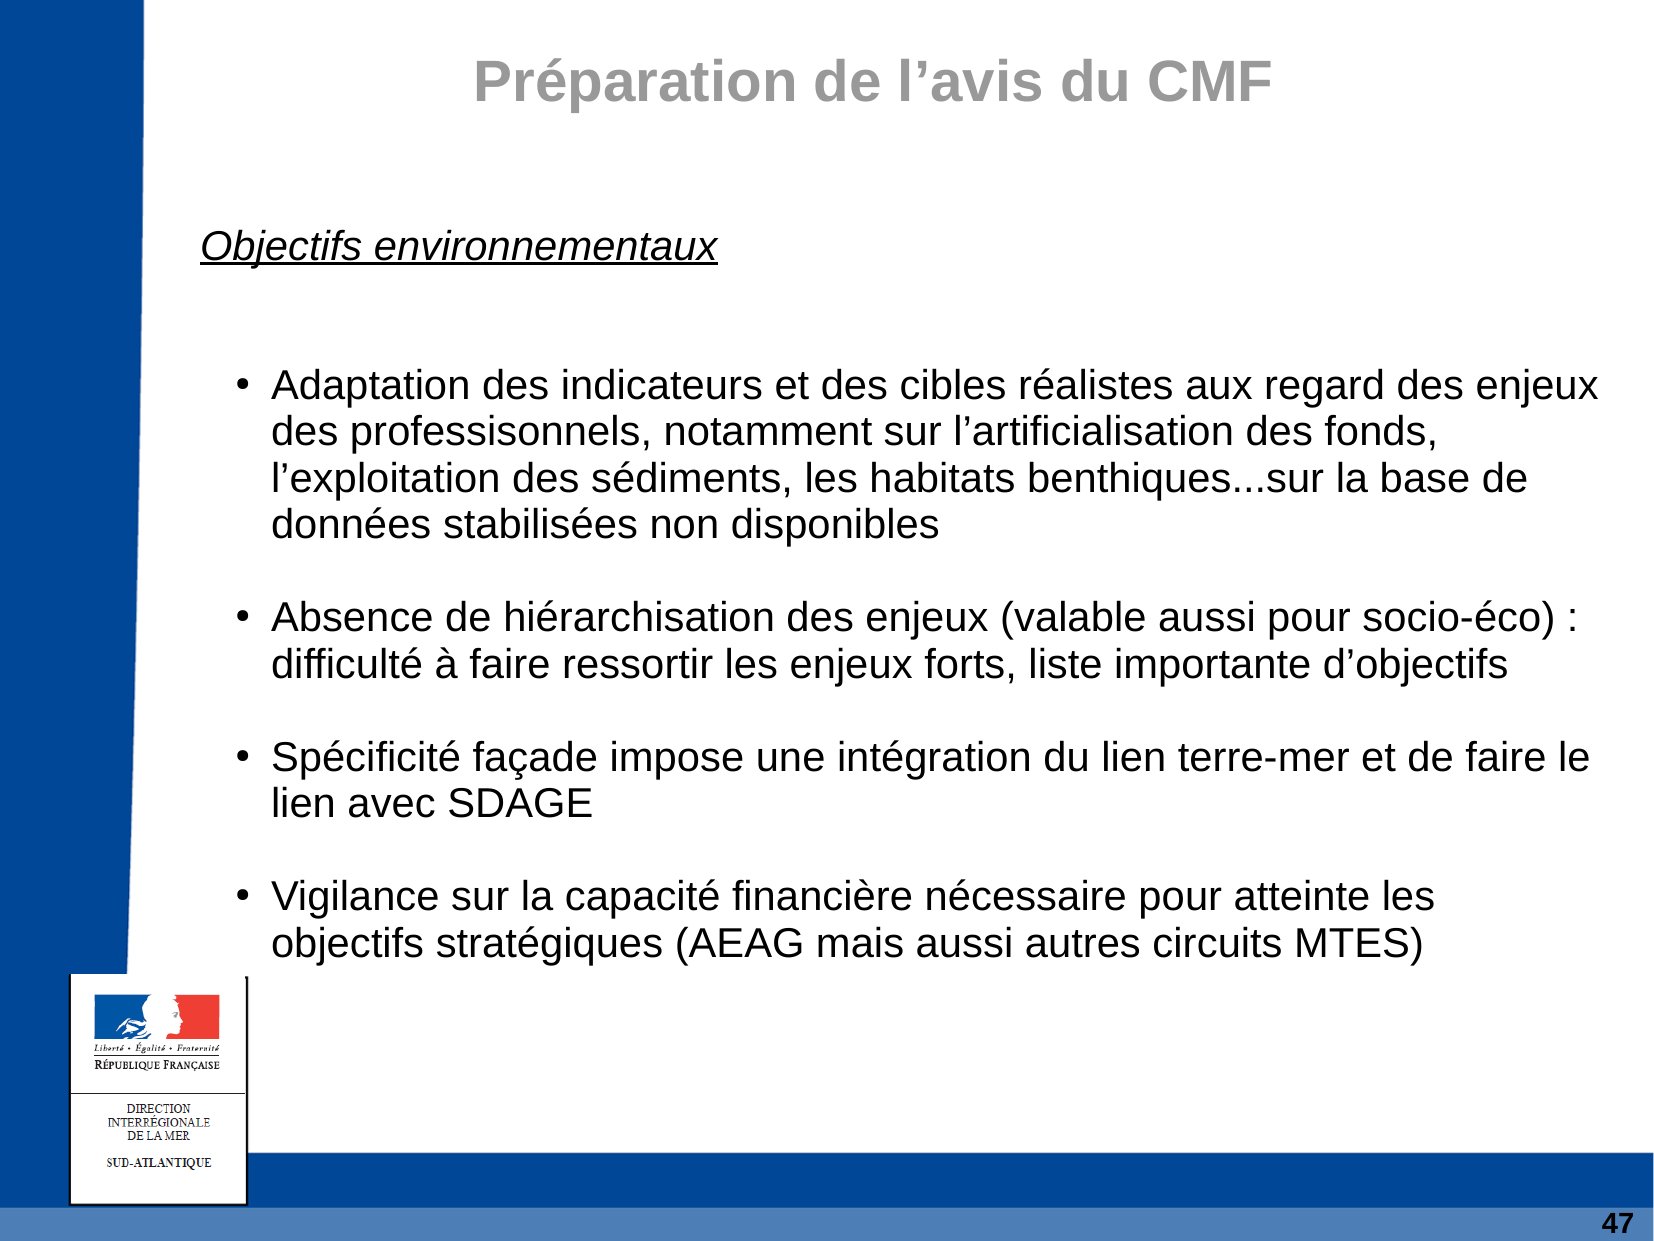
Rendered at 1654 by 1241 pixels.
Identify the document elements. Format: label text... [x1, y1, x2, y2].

text_box Préparation de l’avis du CMF [106, 41, 1642, 189]
text_box Objectifs environnementaux Adaptation des indicateurs et des cibles réalistes aux regard des enjeux des professisonnels, notamment sur l’artificialisation des fonds, l’exploitation des sédiments, les habitats benthiques...sur la base de données stabilisées non disponibles Absence de hiérarchisation des enjeux (valable aussi pour socio-éco) : difficulté à faire ressortir les enjeux forts, liste importante d’objectifs Spécificité façade impose une intégration du lien terre-mer et de faire le lien avec SDAGE Vigilance sur la capacité financière nécessaire pour atteinte les objectifs stratégiques (AEAG mais aussi autres circuits MTES) [185, 214, 1615, 1117]
picture [0, 0, 1654, 1241]
